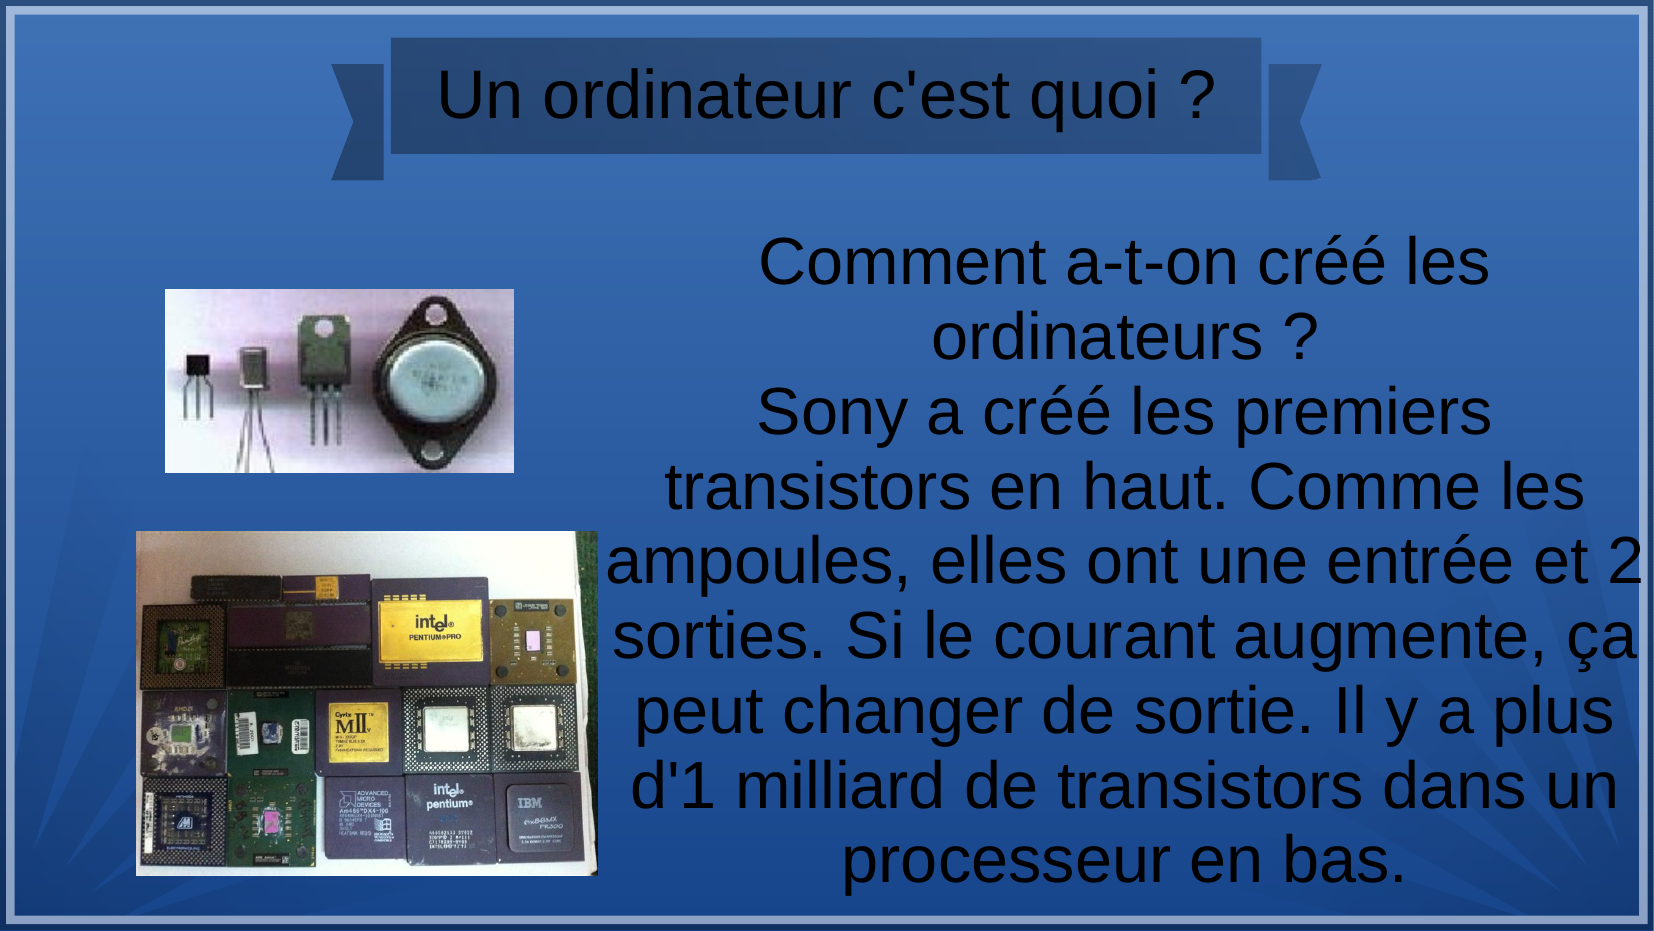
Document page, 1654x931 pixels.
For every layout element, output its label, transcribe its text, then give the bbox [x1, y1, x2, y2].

title Un ordinateur c'est quoi ? [389, 35, 1264, 154]
subtitle Comment a-t-on créé les ordinateurs ? Sony a créé les premiers transistors en haut. Comme les ampoules, elles ont une entrée et 2 sorties. Si le courant augmente, ça peut changer de sortie. Il y a plus d'1 milliard de transistors dans un processeur en bas. [597, 118, 1654, 931]
picture [136, 531, 598, 876]
picture [165, 289, 514, 473]
